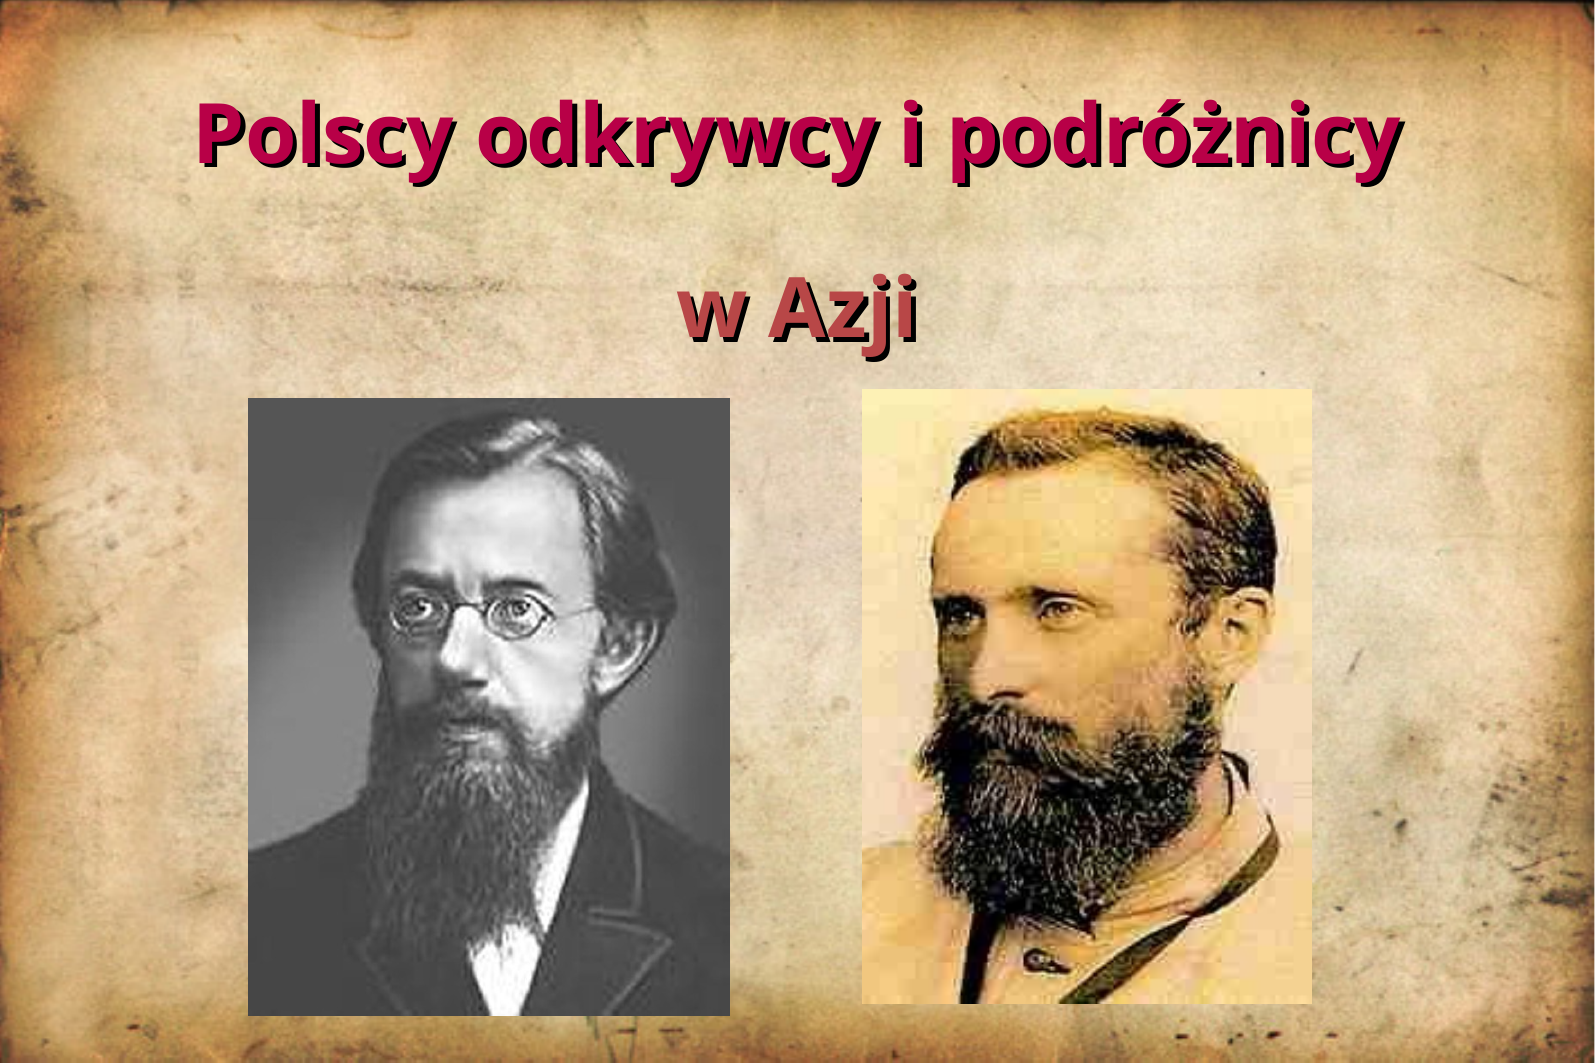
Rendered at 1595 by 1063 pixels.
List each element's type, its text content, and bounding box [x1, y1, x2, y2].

picture [0, 0, 1595, 1063]
list w Azji [79, 248, 1515, 951]
title Polscy odkrywcy i podróżnicy [79, 42, 1515, 220]
